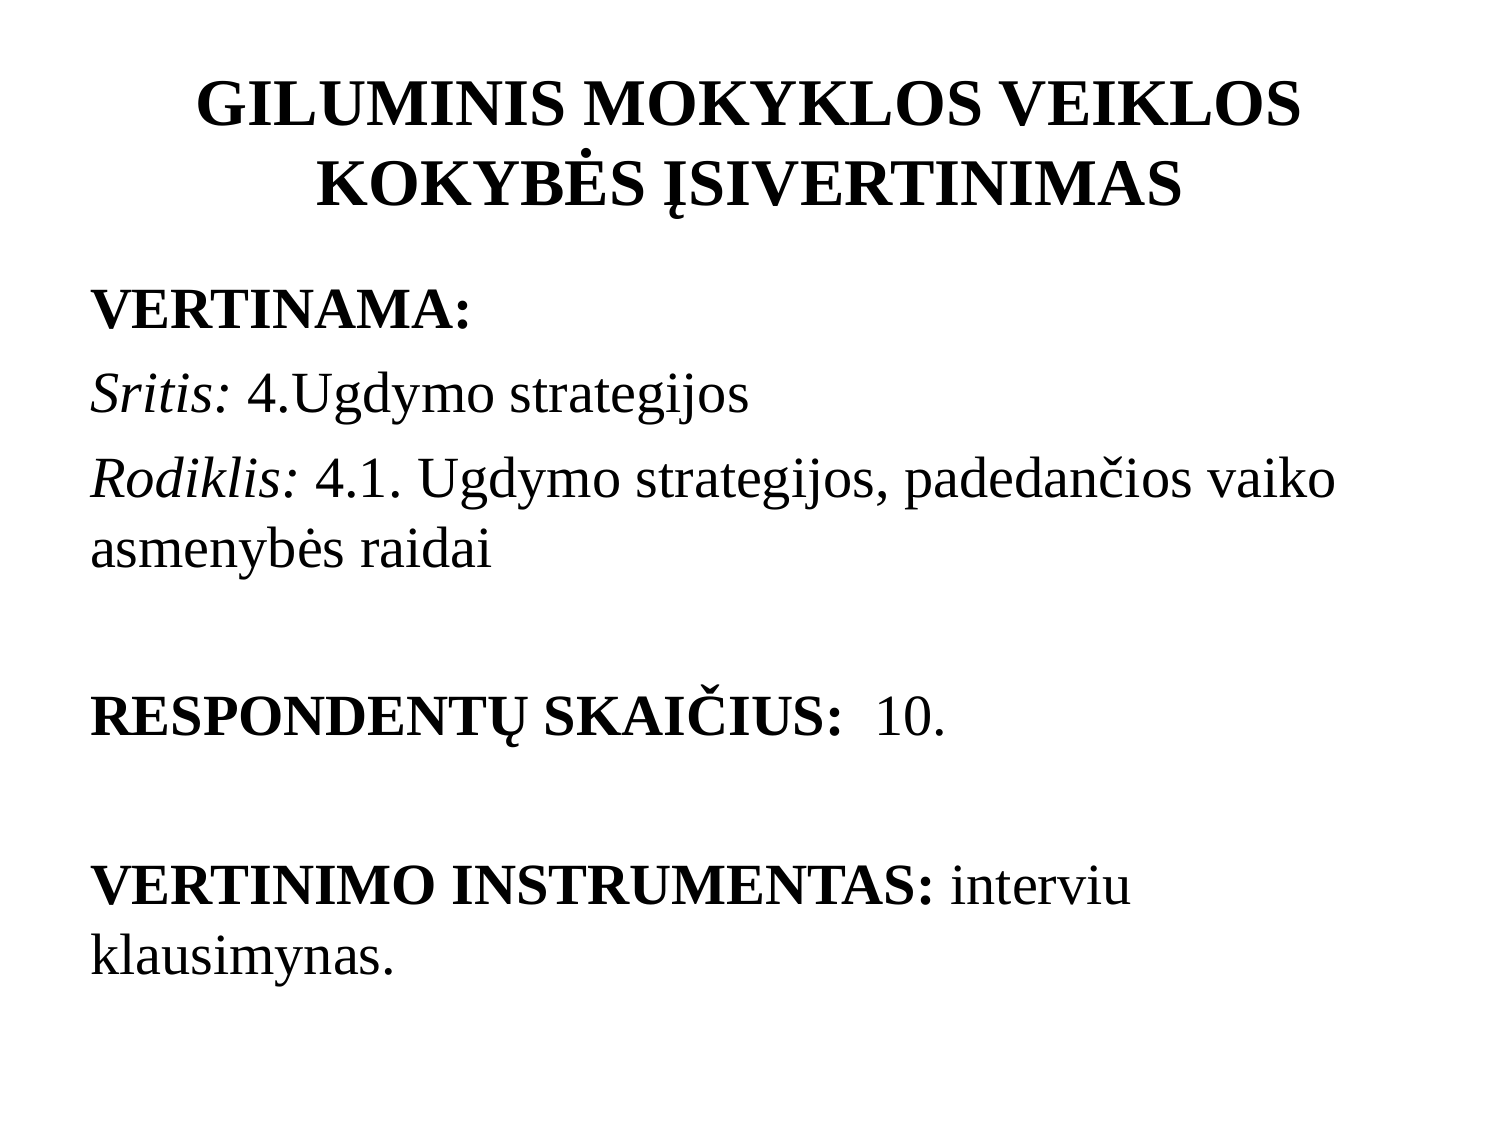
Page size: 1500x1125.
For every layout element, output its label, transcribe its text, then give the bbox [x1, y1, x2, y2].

title GILUMINIS MOKYKLOS VEIKLOS KOKYBĖS ĮSIVERTINIMAS [75, 45, 1426, 233]
list VERTINAMA: Sritis: 4.Ugdymo strategijos Rodiklis: 4.1. Ugdymo strategijos, padedančios vaiko asmenybės raidai RESPONDENTŲ SKAIČIUS: 10. VERTINIMO INSTRUMENTAS: interviu klausimynas. [75, 262, 1445, 1026]
